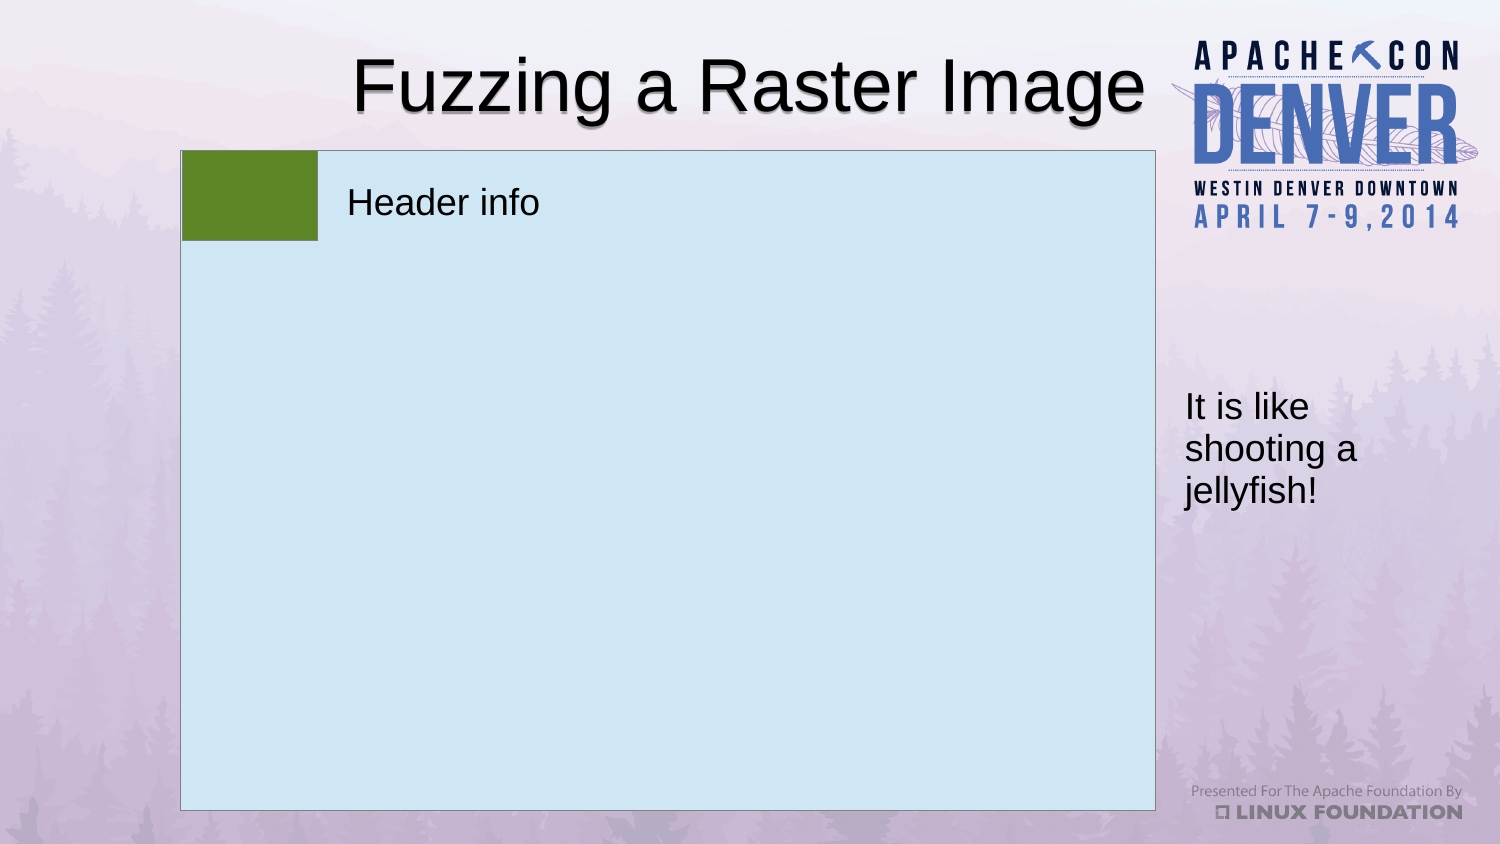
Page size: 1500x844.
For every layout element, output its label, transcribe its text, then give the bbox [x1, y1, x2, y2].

text_box It is like shooting a jellyfish! [1170, 378, 1456, 541]
picture [0, 0, 1500, 844]
title Fuzzing a Raster Image [75, 15, 1425, 156]
text_box [180, 156, 1156, 811]
text_box Header info [332, 174, 556, 232]
